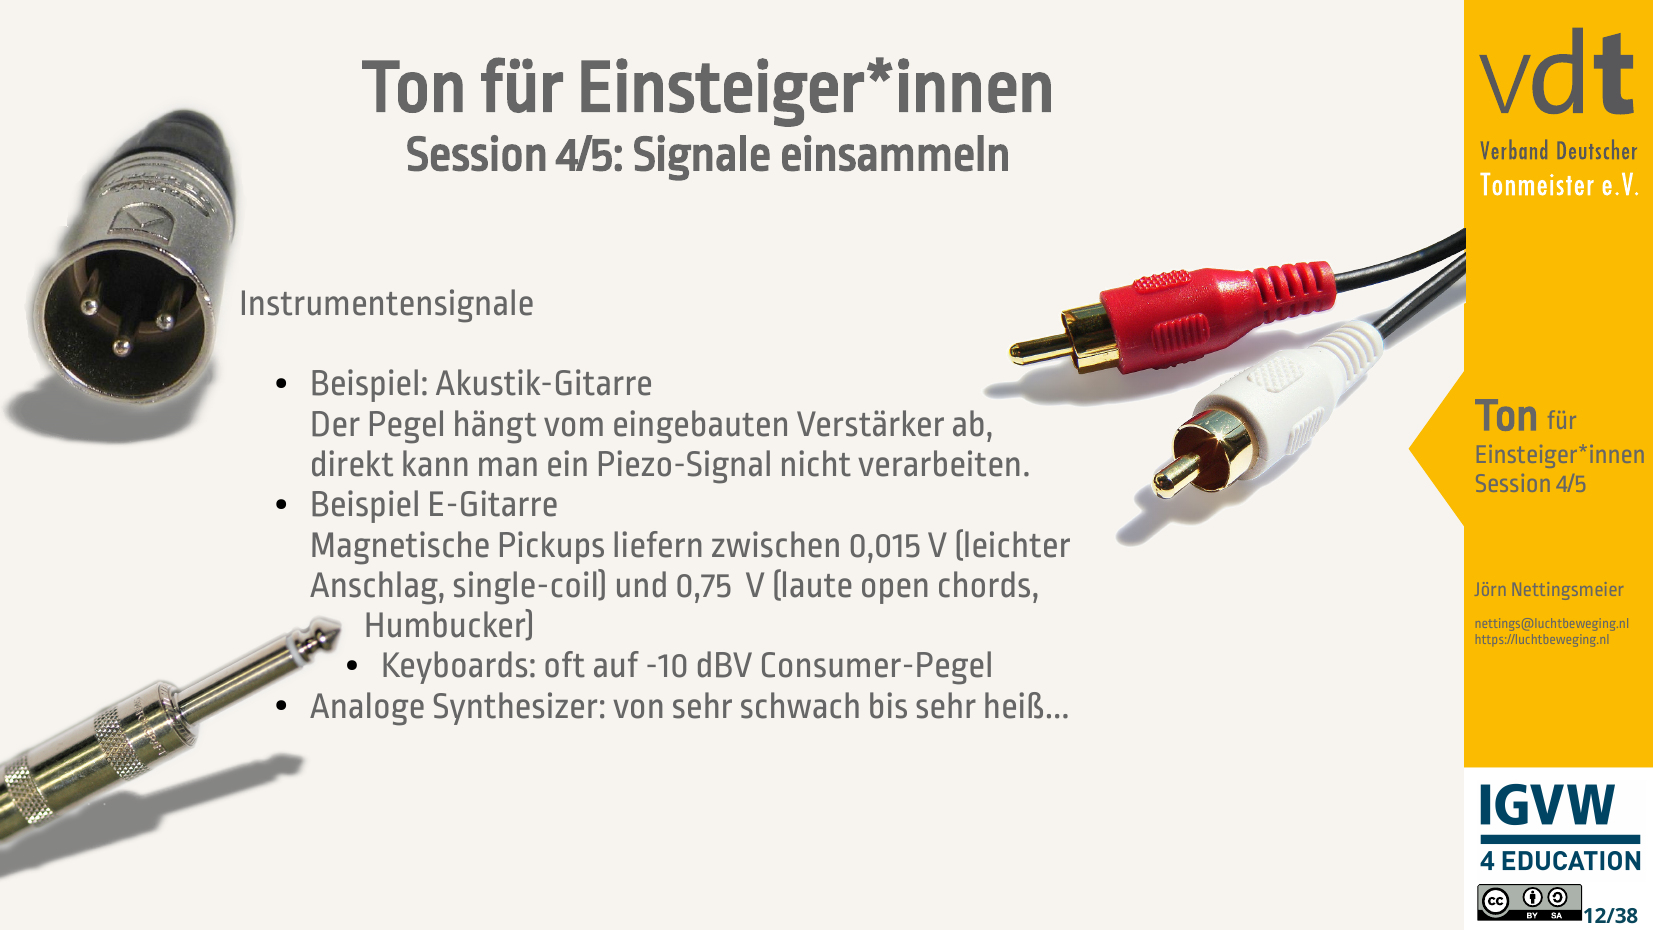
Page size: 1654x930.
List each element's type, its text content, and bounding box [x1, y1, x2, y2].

picture [0, 78, 272, 455]
title Ton für Einsteiger*innen Session 4/5: Signale einsammeln [82, 37, 1335, 193]
picture [1477, 780, 1646, 882]
text_box Instrumentensignale Beispiel: Akustik-Gitarre Der Pegel hängt vom eingebauten Verstärker ab, direkt kann man ein Piezo-Signal nicht verarbeiten. Beispiel E-Gitarre Magnetische Pickups liefern zwischen 0,015 V (leichter Anschlag, single-coil) und 0,75 V (laute open chords, Humbucker) Keyboards: oft auf -10 dBV Consumer-Pegel Analoge Synthesizer: von sehr schwach bis sehr heiß... [224, 236, 1323, 863]
picture [0, 602, 367, 904]
picture [968, 228, 1466, 555]
